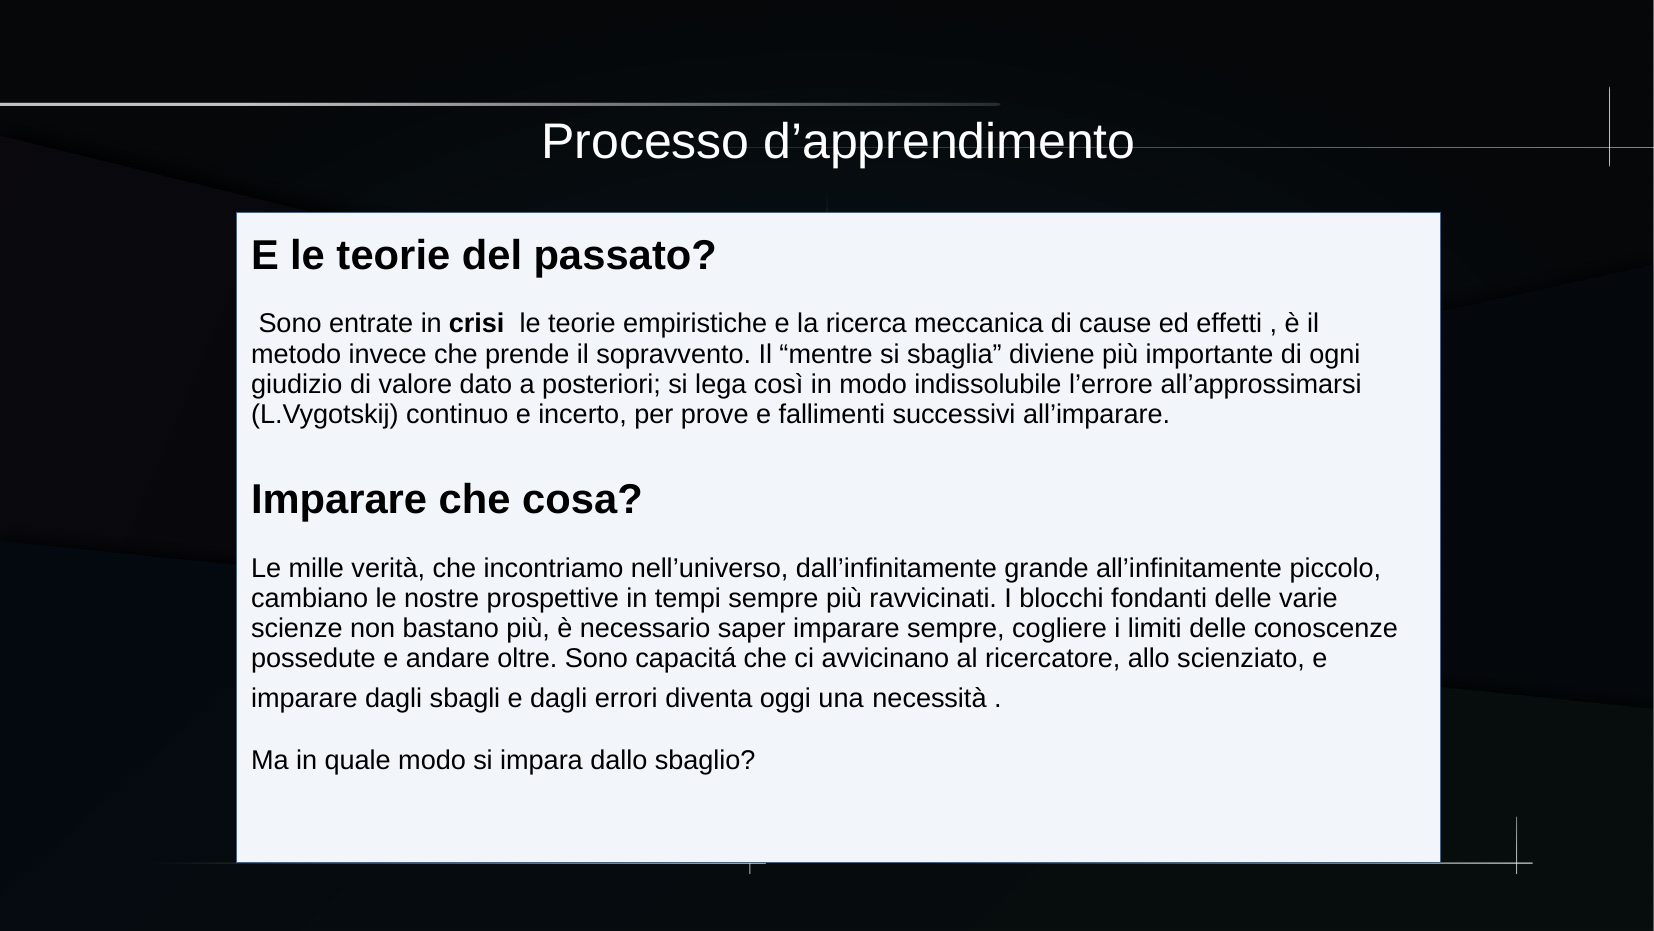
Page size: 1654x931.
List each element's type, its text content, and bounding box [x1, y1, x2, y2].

text_box Processo d’apprendimento [236, 106, 1441, 177]
picture [0, 0, 1654, 931]
text_box [236, 212, 1441, 863]
text_box E le teorie del passato? Sono entrate in crisi le teorie empiristiche e la ricerca meccanica di cause ed effetti , è il metodo invece che prende il sopravvento. Il “mentre si sbaglia” diviene più importante di ogni giudizio di valore dato a posteriori; si lega così in modo indissolubile l’errore all’approssimarsi (L.Vygotskij) continuo e incerto, per prove e fallimenti successivi all’imparare. Imparare che cosa? Le mille verità, che incontriamo nell’universo, dall’infinitamente grande all’infinitamente piccolo, cambiano le nostre prospettive in tempi sempre più ravvicinati. I blocchi fondanti delle varie scienze non bastano più, è necessario saper imparare sempre, cogliere i limiti delle conoscenze possedute e andare oltre. Sono capacitá che ci avvicinano al ricercatore, allo scienziato, e imparare dagli sbagli e dagli errori diventa oggi una necessità . Ma in quale modo si impara dallo sbaglio? [236, 224, 1430, 863]
